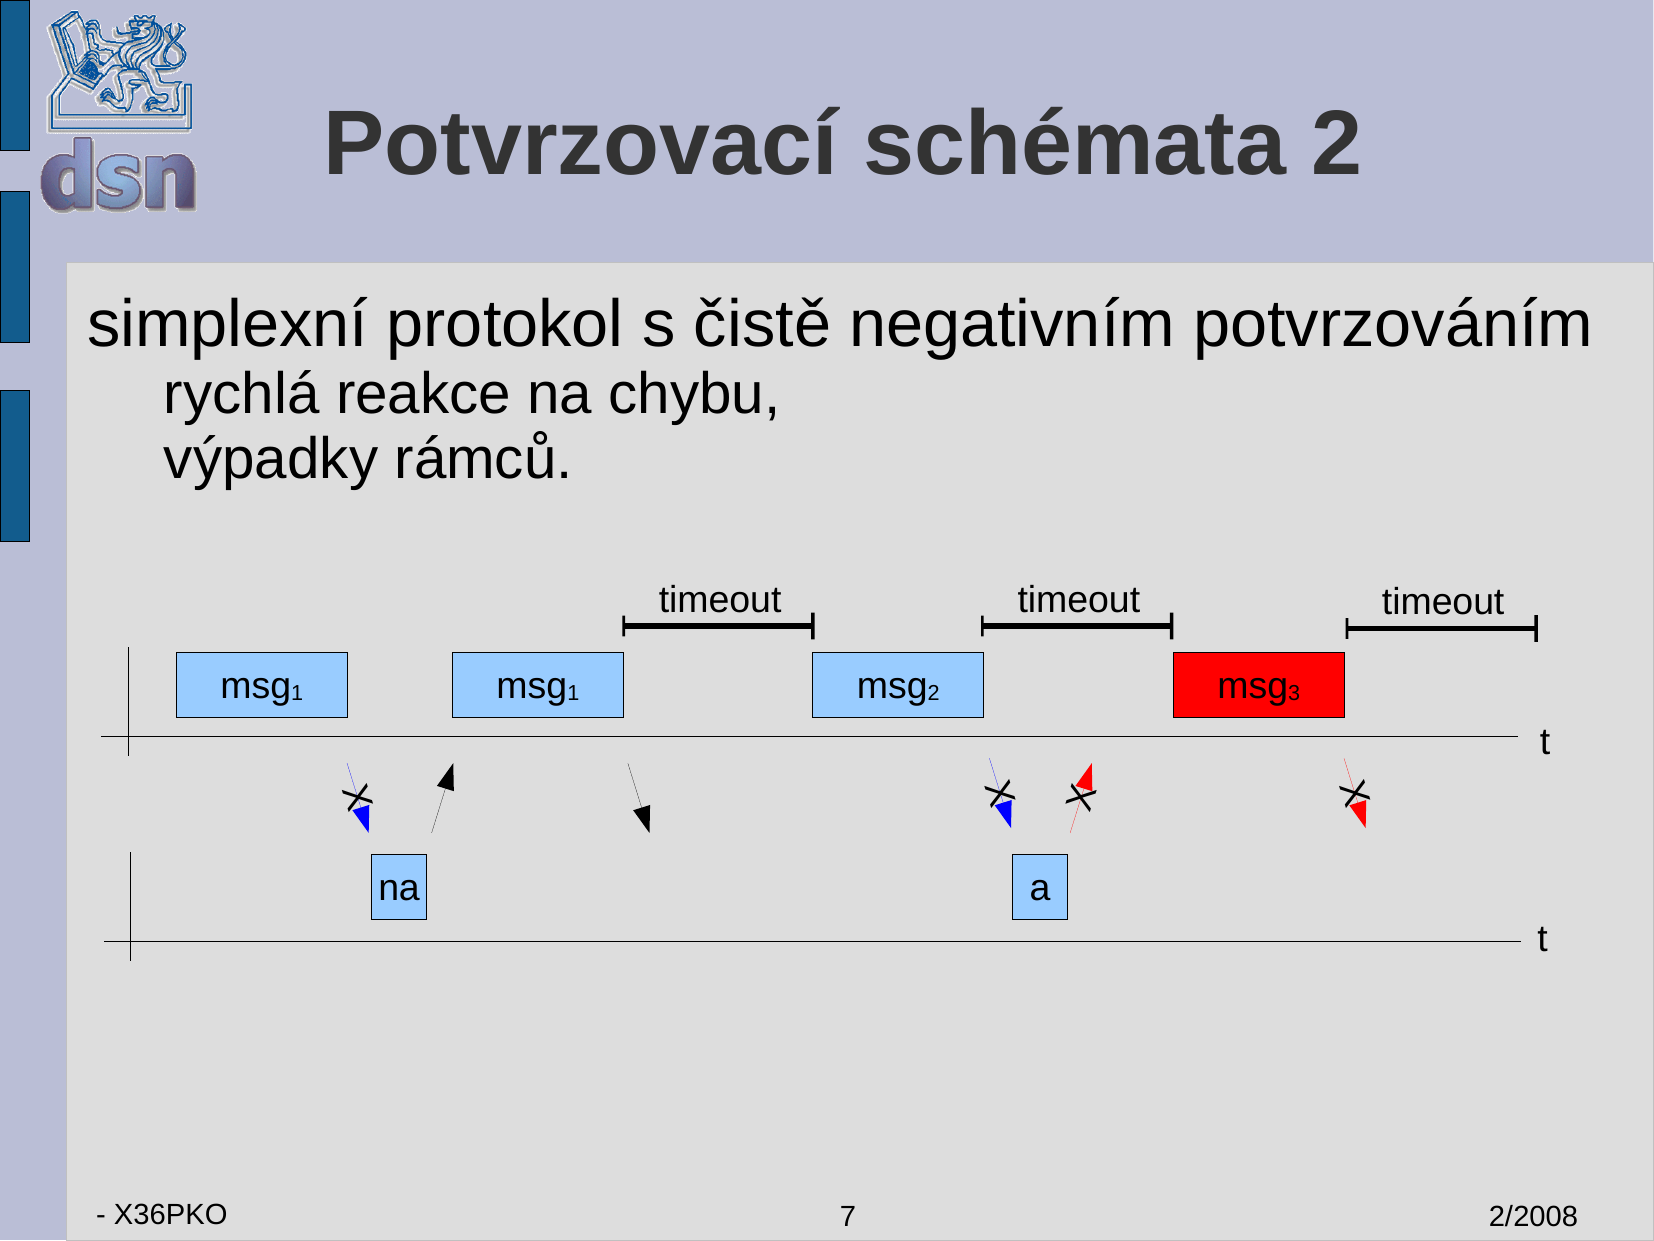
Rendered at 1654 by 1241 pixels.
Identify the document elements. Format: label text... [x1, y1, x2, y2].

title Potvrzovací schémata 2 [210, 46, 1478, 239]
text_box msg2 [812, 652, 984, 718]
text_box t [1522, 909, 1563, 967]
text_box a [1012, 854, 1068, 920]
text_box msg1 [452, 652, 624, 718]
text_box t [1524, 712, 1566, 770]
list simplexní protokol s čistě negativním potvrzováním rychlá reakce na chybu, výpadky rámců. [69, 285, 1654, 556]
picture [10, 10, 223, 230]
text_box timeout [1002, 570, 1156, 628]
text_box timeout [1367, 573, 1520, 631]
text_box msg3 [1173, 652, 1345, 718]
text_box msg1 [176, 652, 348, 718]
text_box timeout [643, 570, 797, 628]
text_box na [371, 854, 427, 920]
